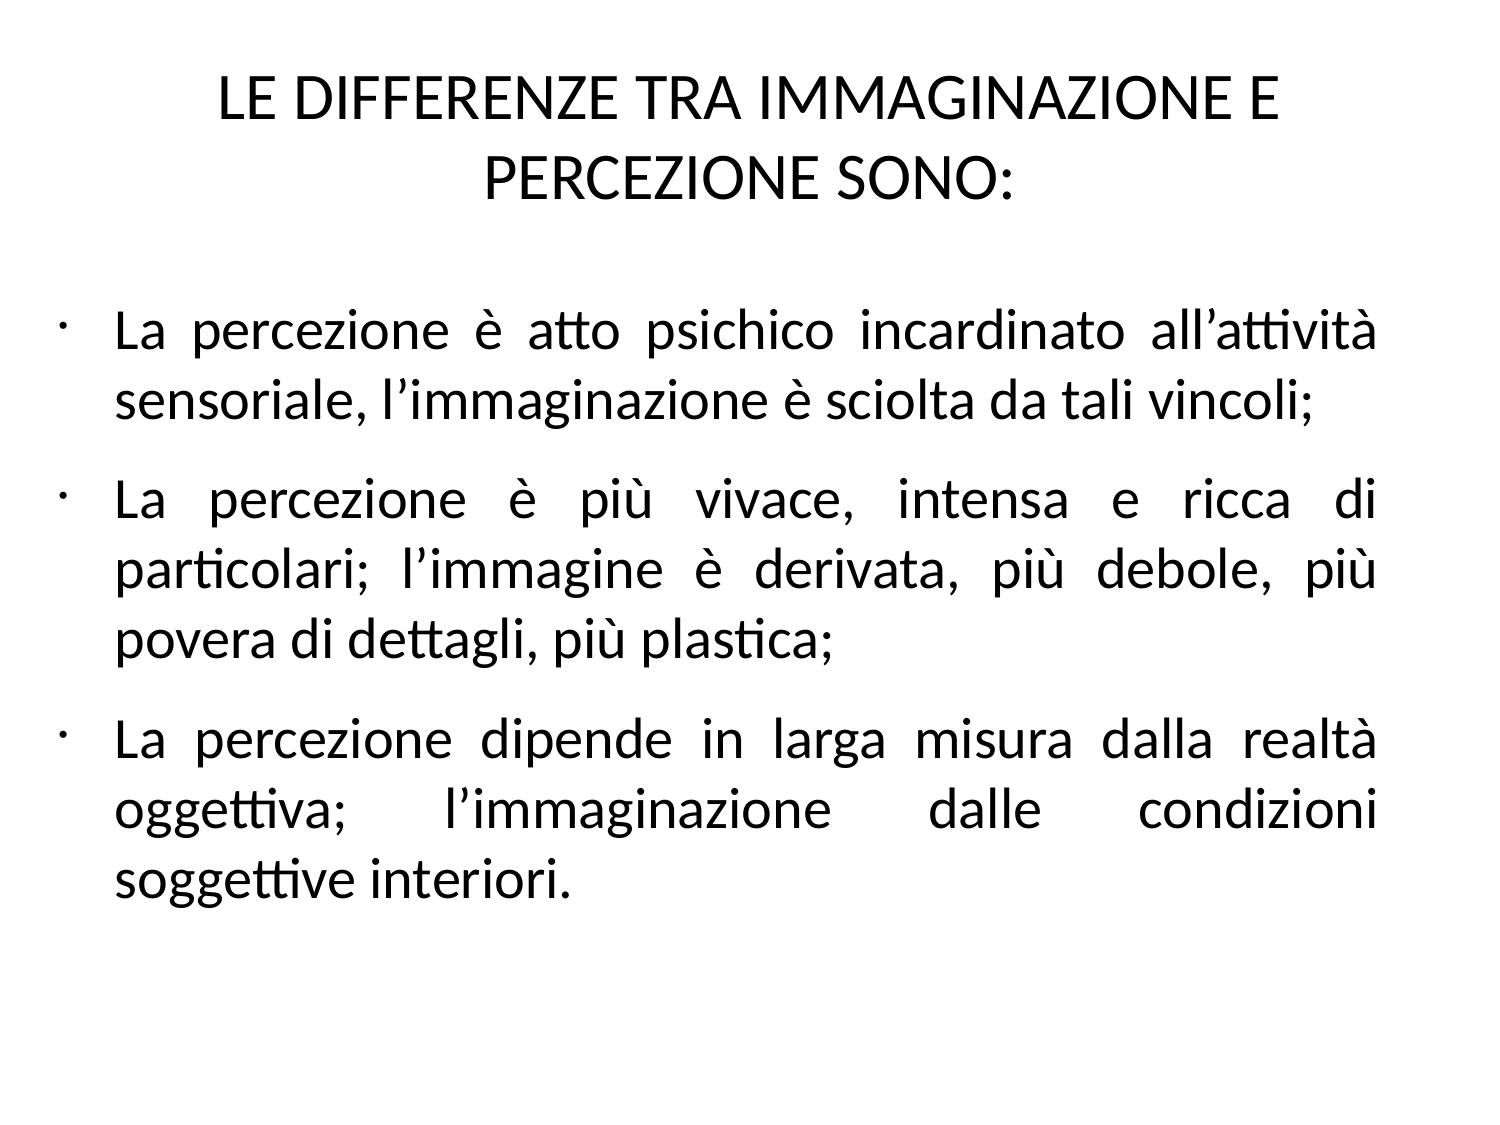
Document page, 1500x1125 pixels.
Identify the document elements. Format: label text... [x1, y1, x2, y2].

list La percezione è atto psichico incardinato all’attività sensoriale, l’immaginazione è sciolta da tali vincoli; La percezione è più vivace, intensa e ricca di particolari; l’immagine è derivata, più debole, più povera di dettagli, più plastica; La percezione dipende in larga misura dalla realtà oggettiva; l’immaginazione dalle condizioni soggettive interiori. [43, 283, 1394, 1026]
title LE DIFFERENZE TRA IMMAGINAZIONE E PERCEZIONE SONO: [75, 45, 1425, 233]
